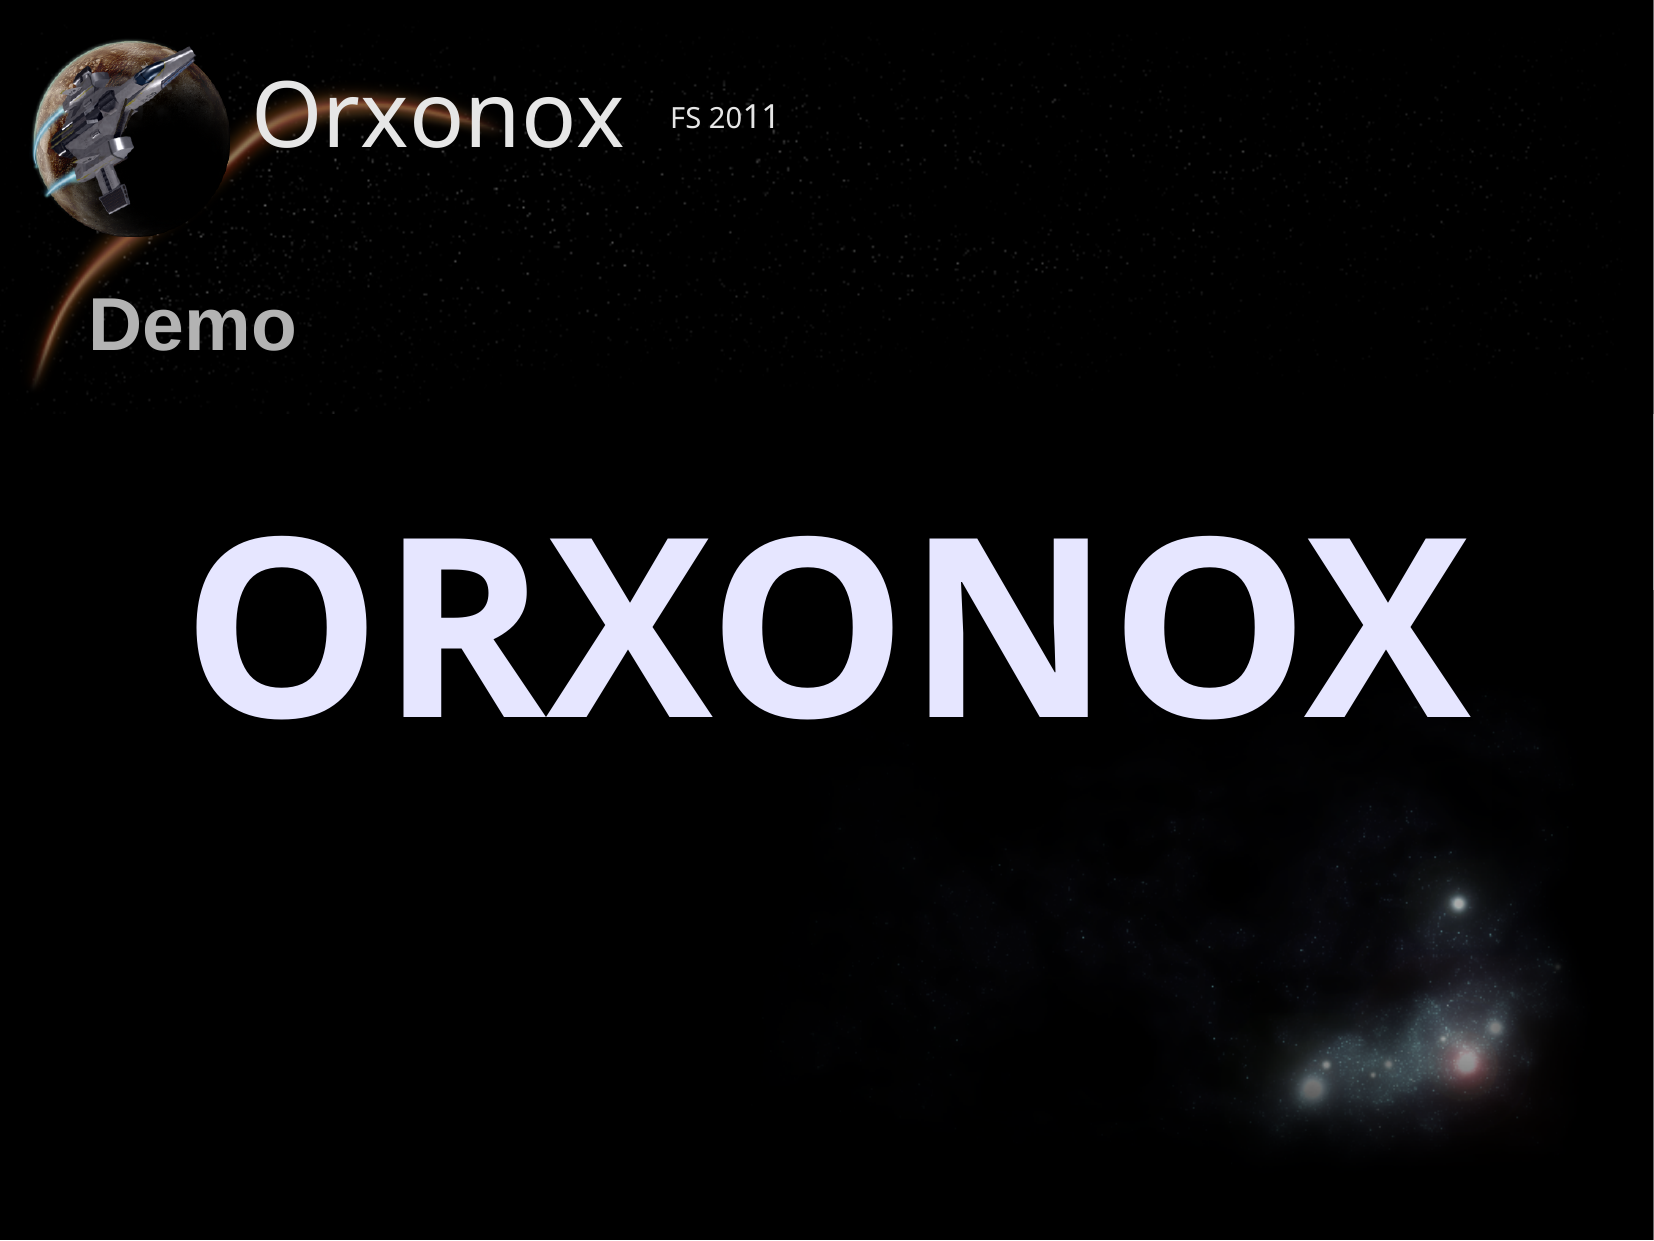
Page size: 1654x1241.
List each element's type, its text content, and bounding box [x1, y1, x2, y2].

picture [0, 0, 1654, 521]
text_box ORXONOX [82, 413, 1571, 827]
picture [644, 590, 1654, 1240]
title Demo [88, 273, 1577, 377]
